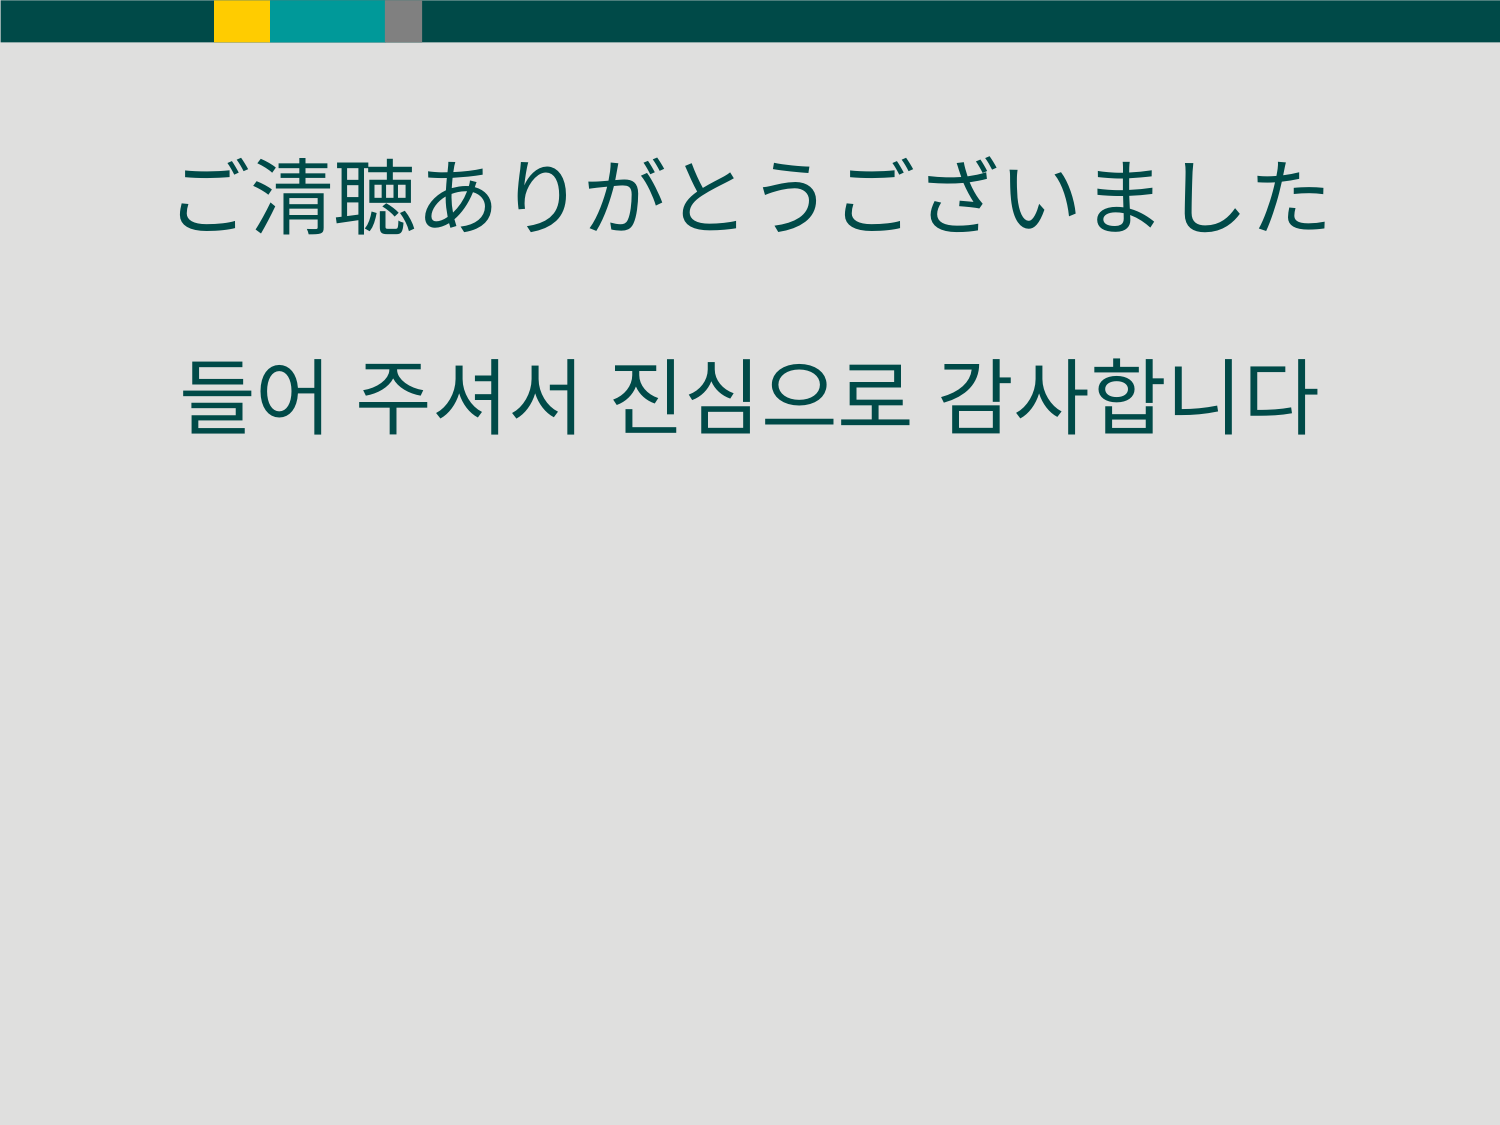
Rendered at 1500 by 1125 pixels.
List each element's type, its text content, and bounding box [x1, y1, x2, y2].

title ご清聴ありがとうございました 들어 주셔서 진심으로 감사합니다 [75, 137, 1425, 599]
